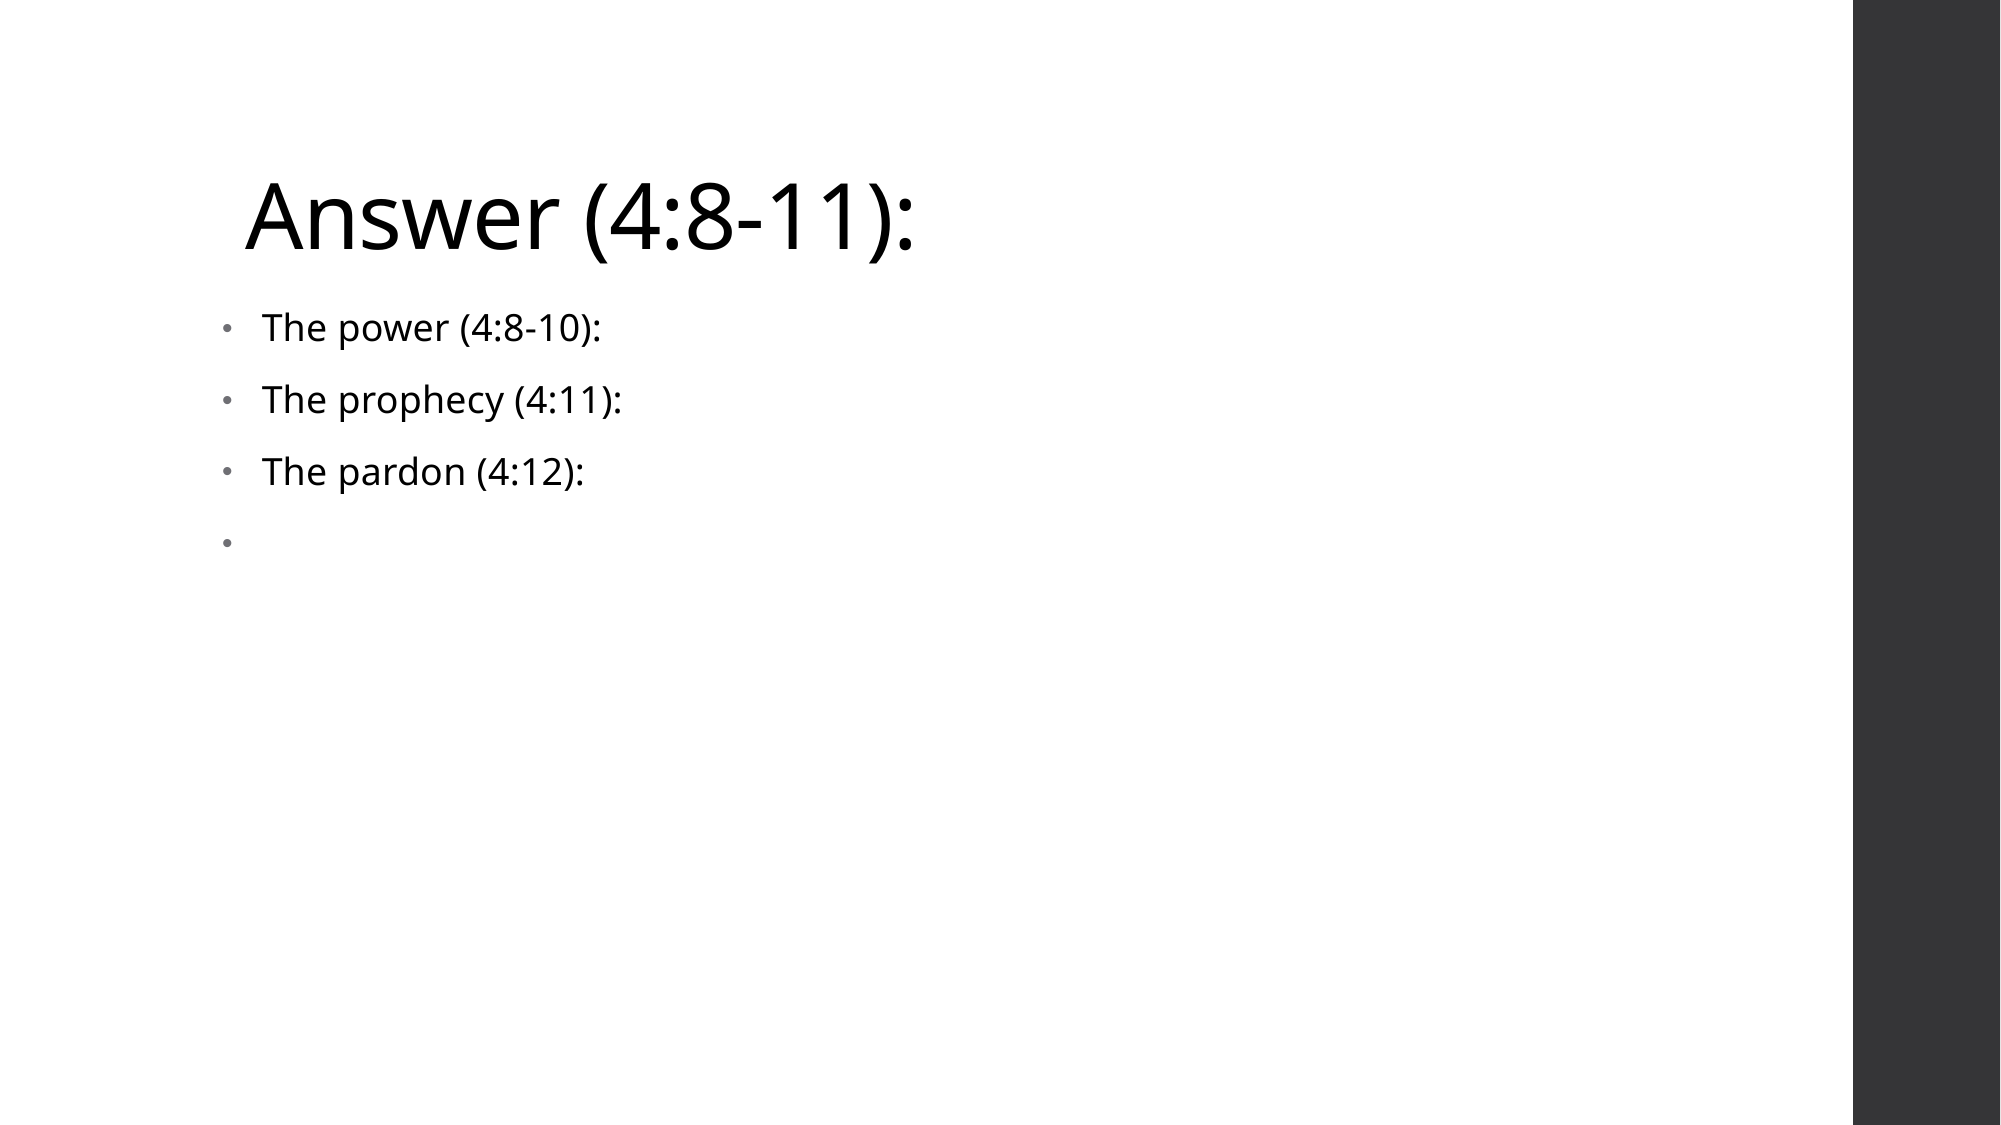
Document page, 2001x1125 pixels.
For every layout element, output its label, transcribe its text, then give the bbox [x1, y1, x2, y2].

list The power (4:8-10): The prophecy (4:11): The pardon (4:12): [206, 299, 1617, 1014]
title Answer (4:8-11): [206, 60, 1797, 278]
